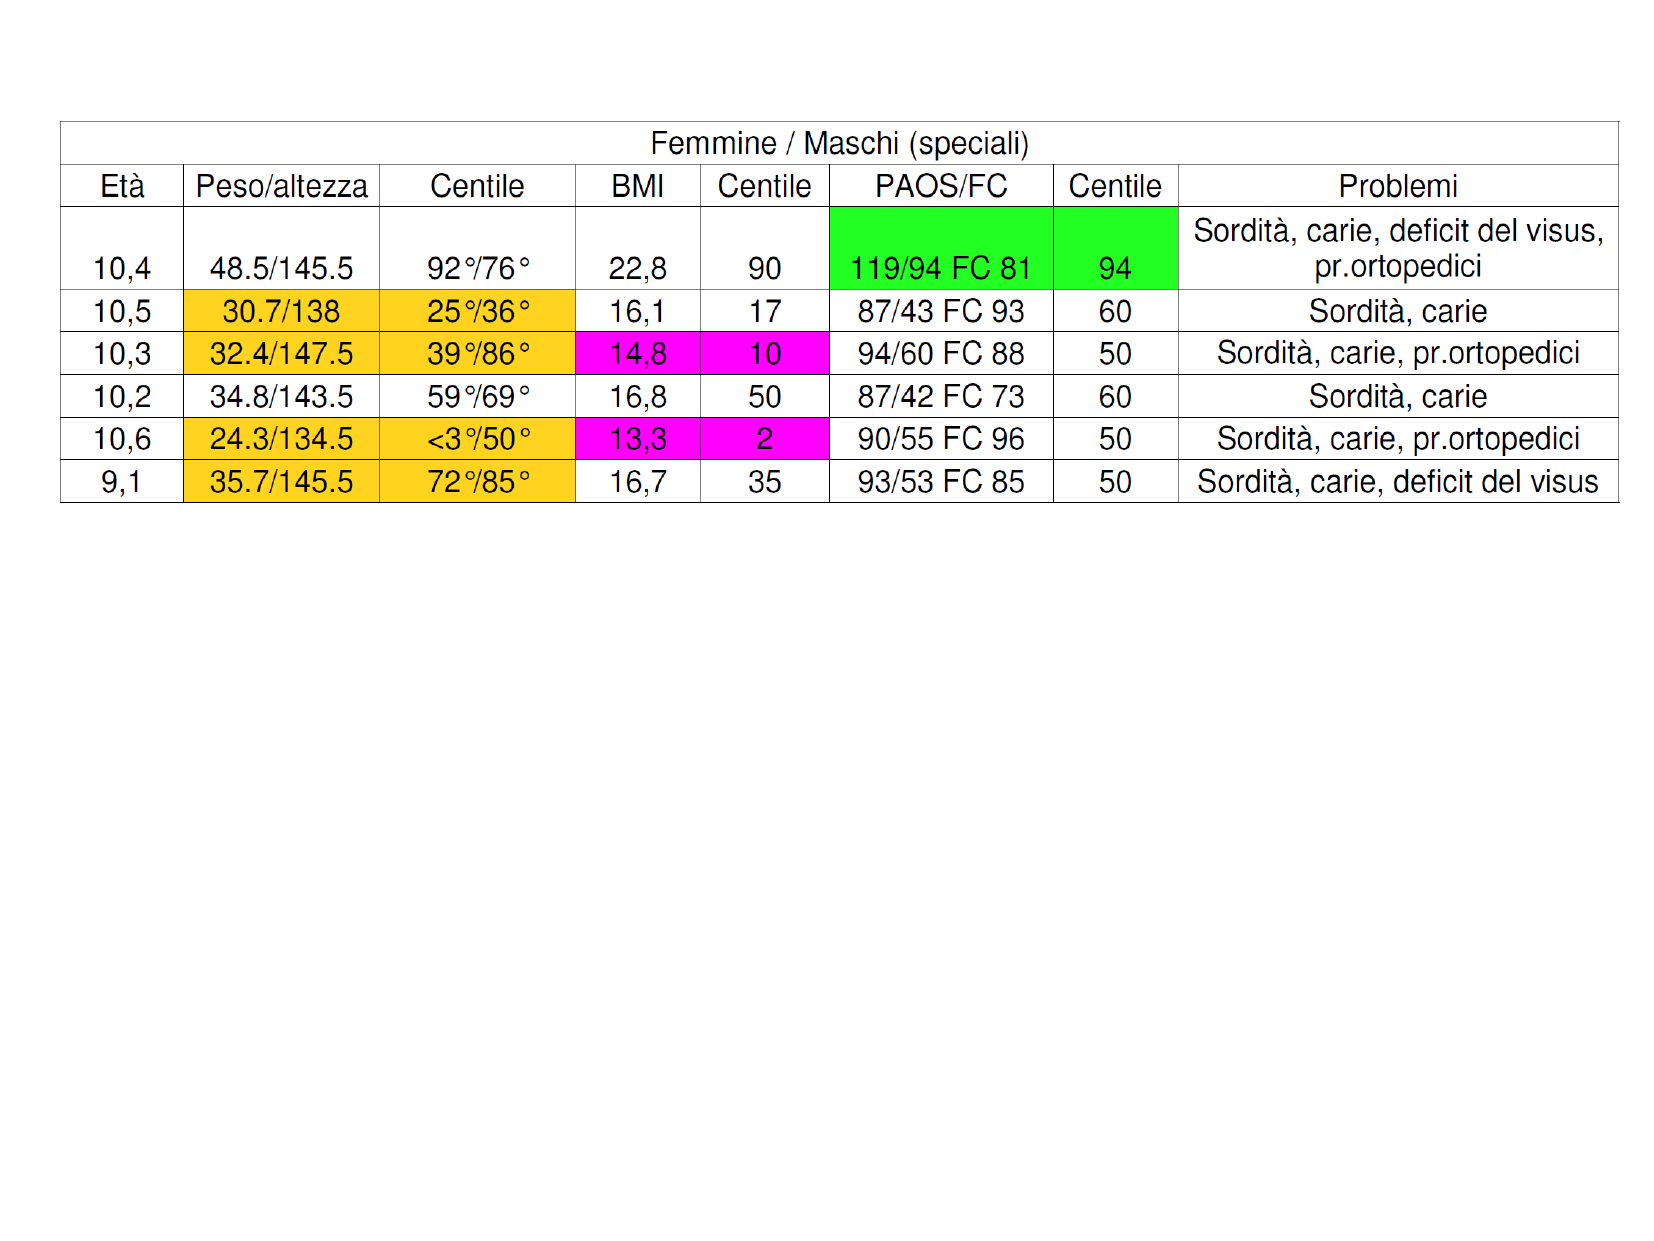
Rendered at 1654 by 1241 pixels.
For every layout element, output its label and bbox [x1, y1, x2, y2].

picture [47, 108, 1630, 508]
